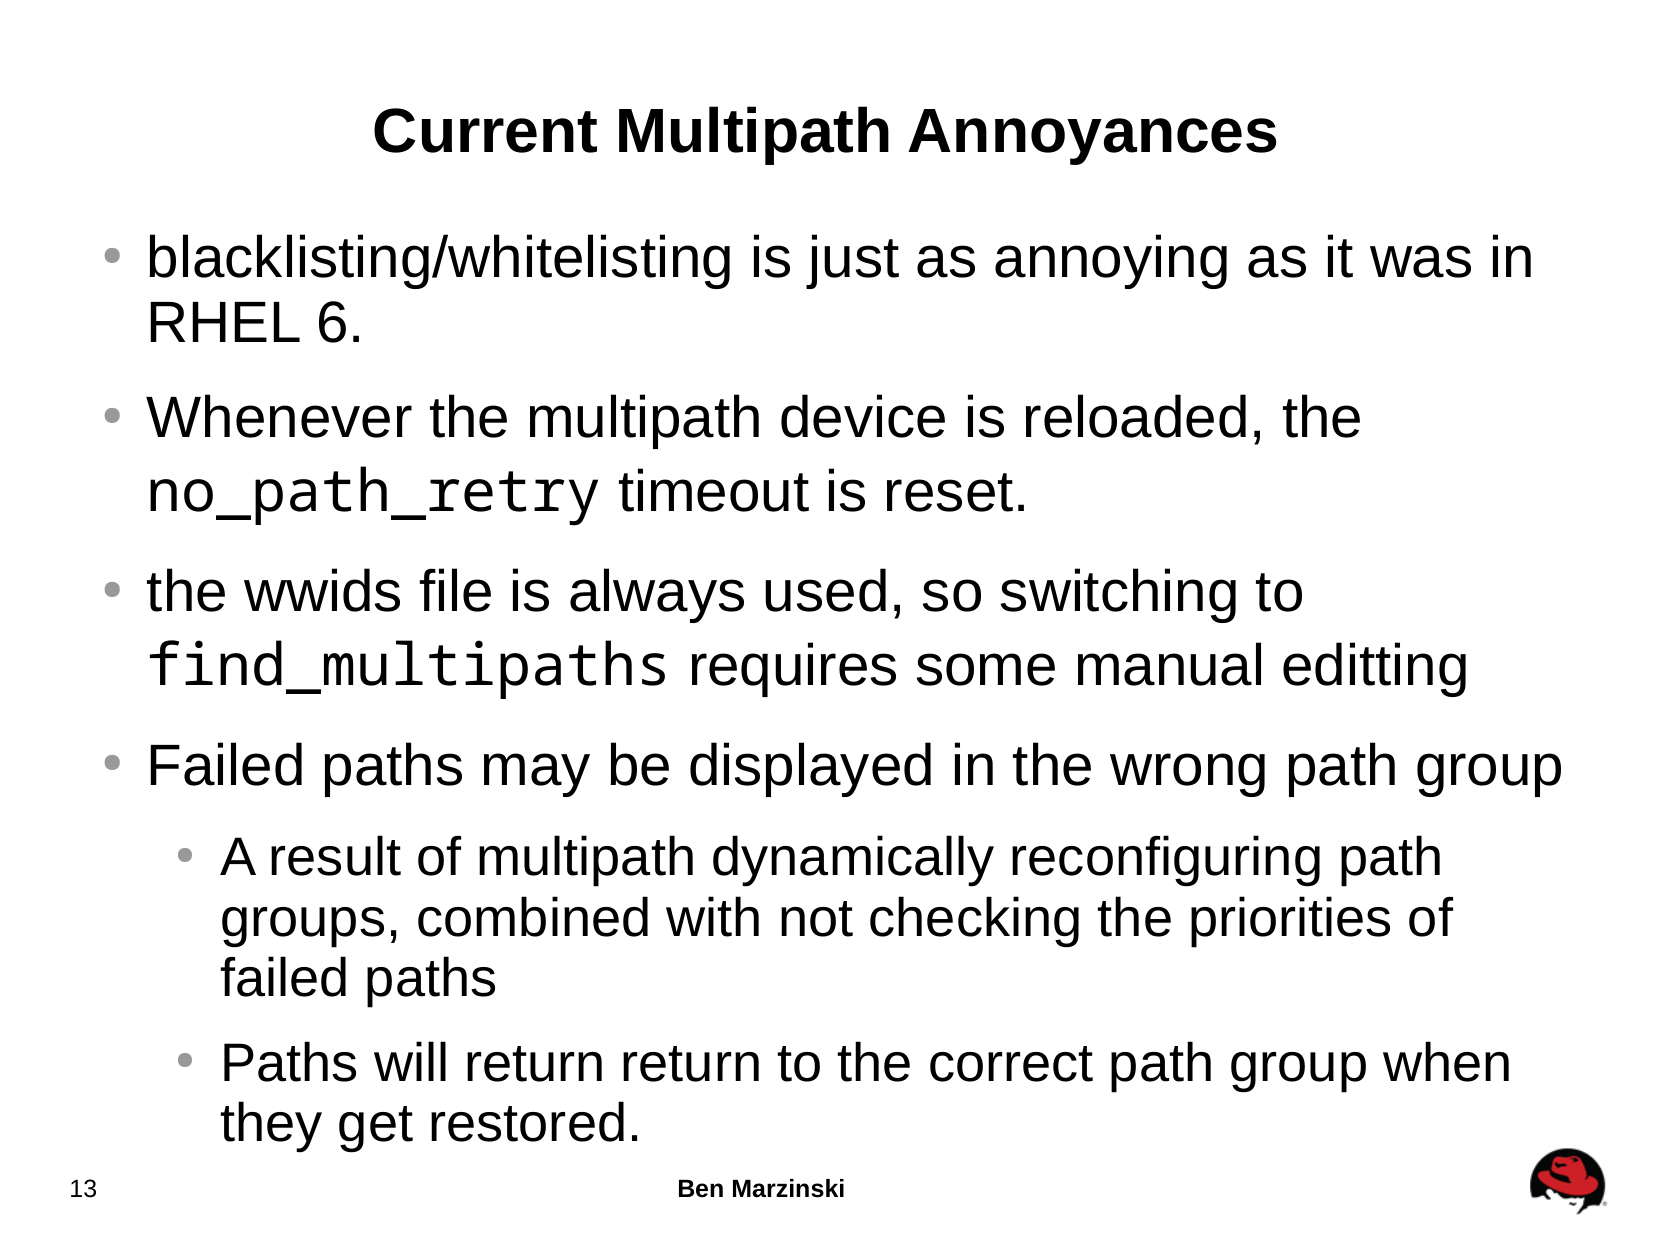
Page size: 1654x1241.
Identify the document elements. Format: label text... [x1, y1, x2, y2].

picture [1529, 1146, 1613, 1224]
list blacklisting/whitelisting is just as annoying as it was in RHEL 6. Whenever the multipath device is reloaded, the no_path_retry timeout is reset. the wwids file is always used, so switching to find_multipaths requires some manual editting Failed paths may be displayed in the wrong path group A result of multipath dynamically reconfiguring path groups, combined with not checking the priorities of failed paths Paths will return return to the correct path group when they get restored. [86, 225, 1576, 1125]
title Current Multipath Annoyances [82, 37, 1571, 226]
